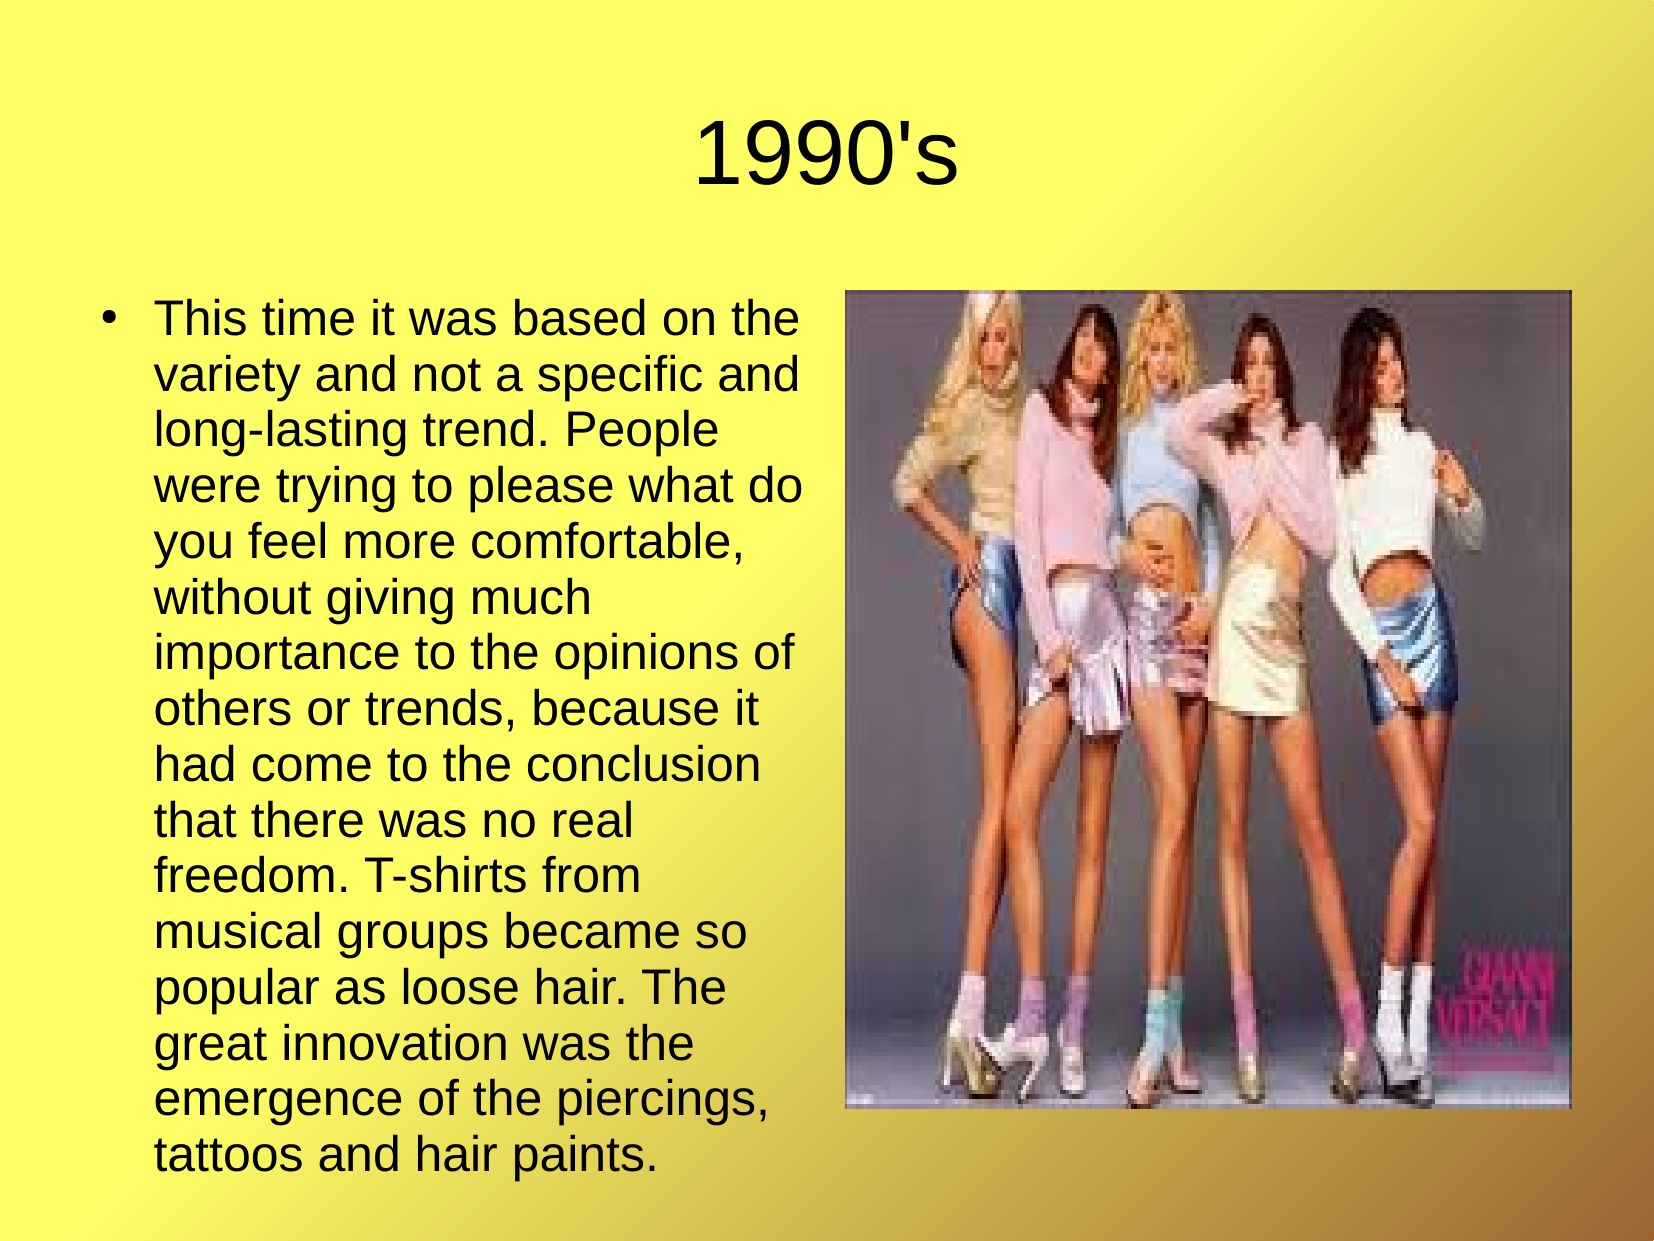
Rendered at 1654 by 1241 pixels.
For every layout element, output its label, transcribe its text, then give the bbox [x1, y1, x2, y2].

list This time it was based on the variety and not a specific and long-lasting trend. People were trying to please what do you feel more comfortable, without giving much importance to the opinions of others or trends, because it had come to the conclusion that there was no real freedom. T-shirts from musical groups became so popular as loose hair. The great innovation was the emergence of the piercings, tattoos and hair paints. [82, 290, 809, 1183]
picture [845, 290, 1572, 1109]
title 1990's [82, 49, 1571, 257]
